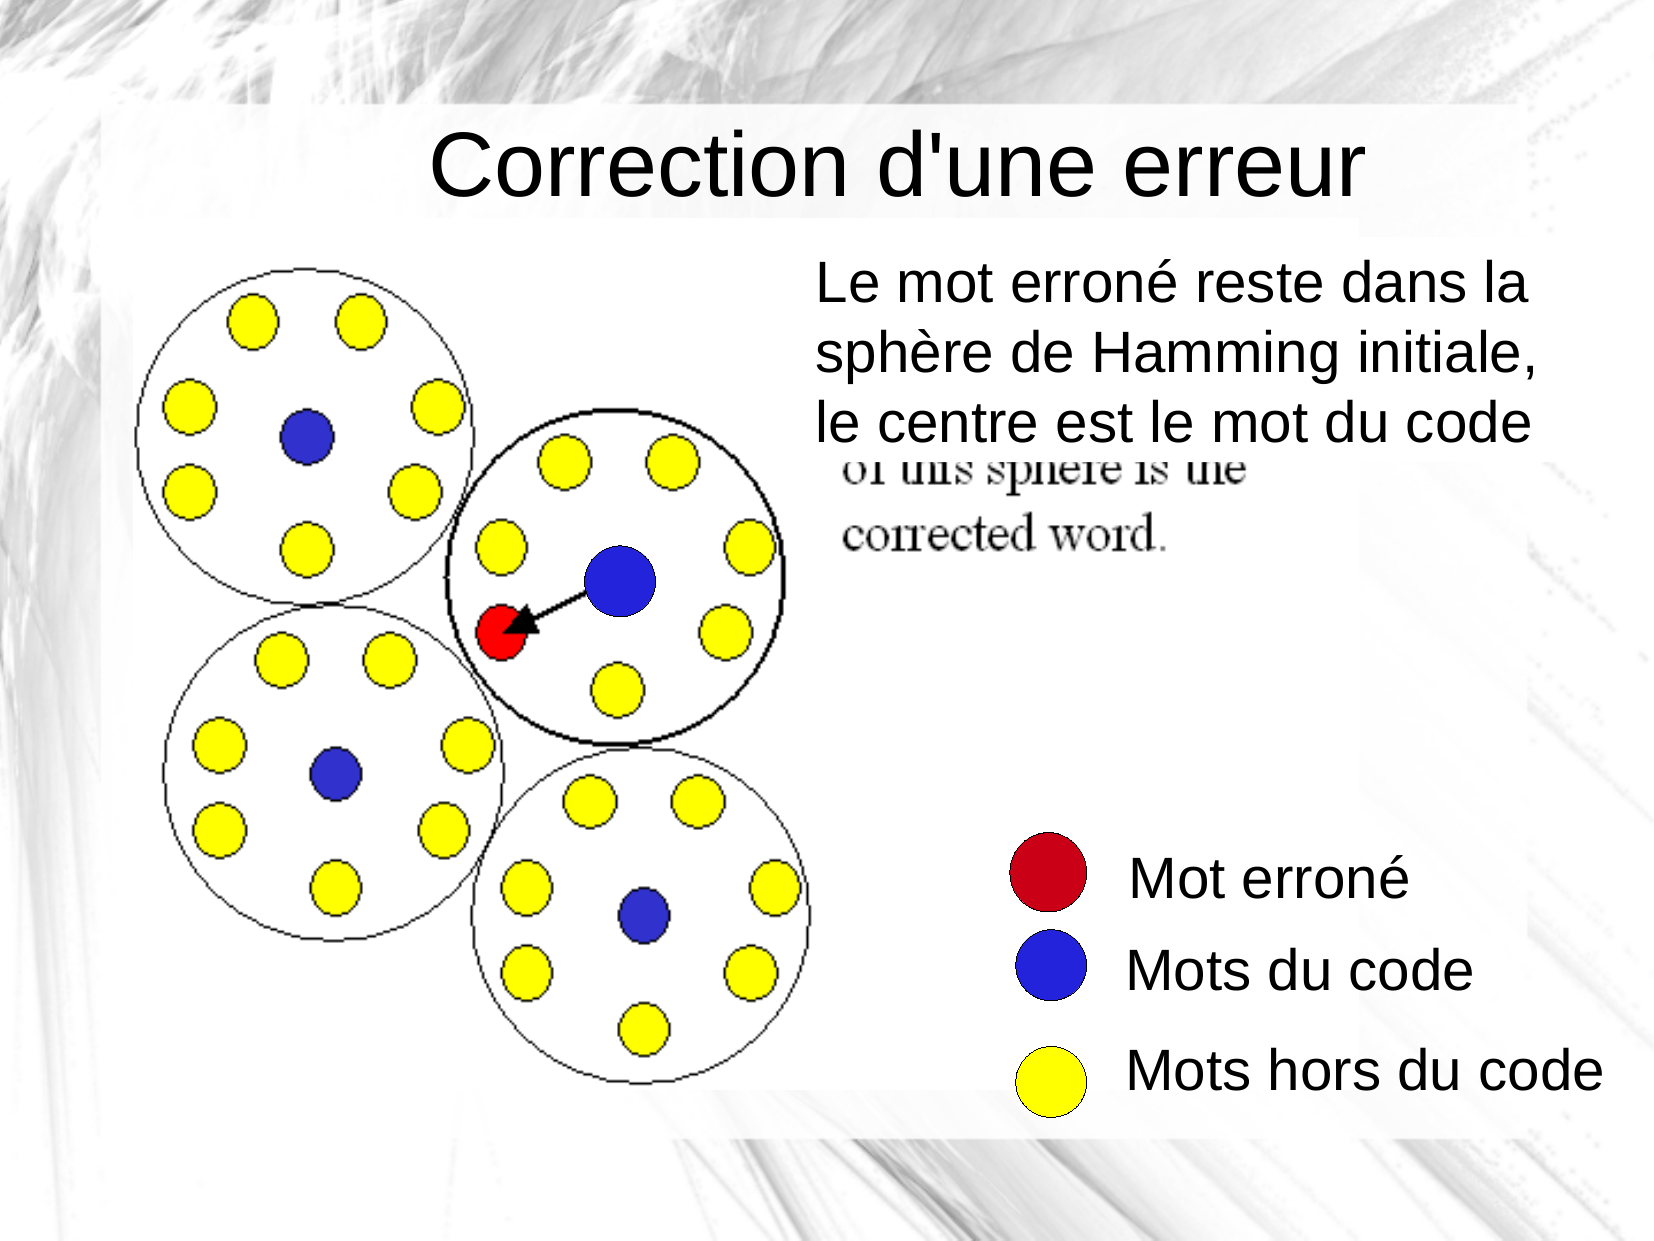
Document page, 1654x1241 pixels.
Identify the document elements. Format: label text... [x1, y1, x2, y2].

text_box [584, 545, 656, 617]
text_box [1015, 1046, 1087, 1118]
picture [0, 0, 1654, 1241]
text_box Mots hors du code [1110, 1030, 1654, 1111]
text_box Le mot erroné reste dans la sphère de Hamming initiale, le centre est le mot du code [800, 236, 1559, 463]
text_box Mots du code [1110, 930, 1512, 1010]
text_box Mot erroné [1113, 838, 1495, 919]
text_box [1015, 929, 1087, 1001]
text_box Correction d'une erreur [413, 106, 1489, 224]
text_box [1009, 832, 1087, 912]
